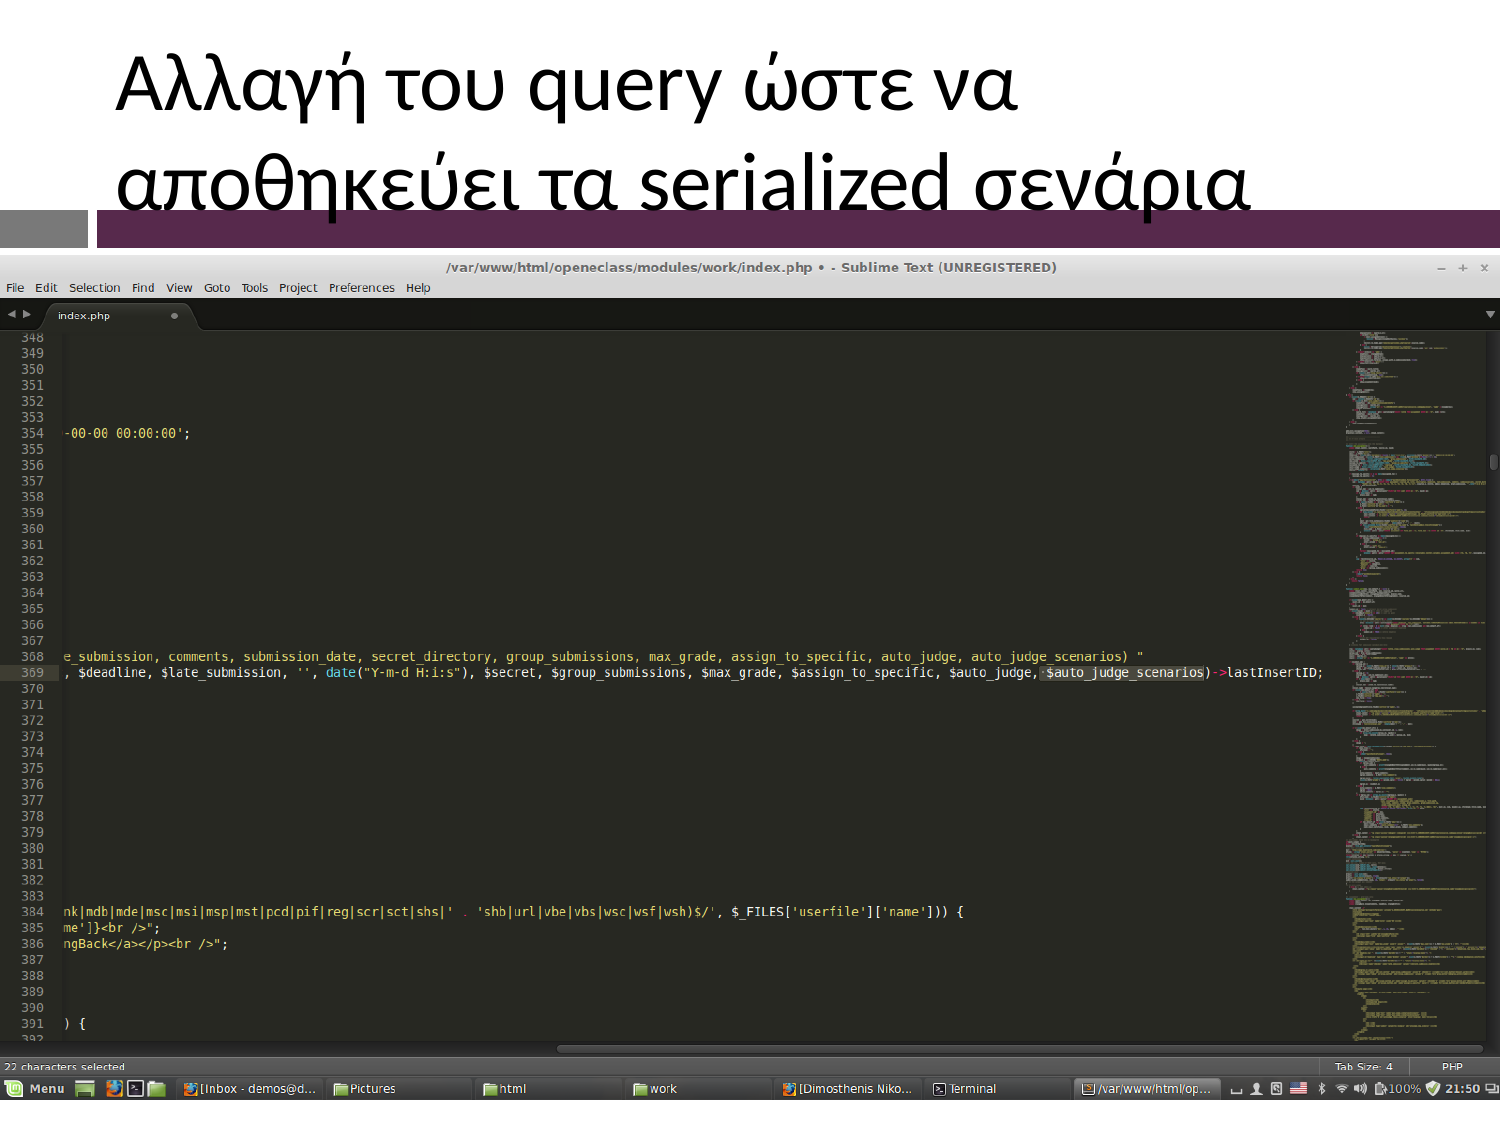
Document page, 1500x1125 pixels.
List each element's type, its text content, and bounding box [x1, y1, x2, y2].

title Αλλαγή του query ώστε να αποθηκεύει τα serialized σενάρια [100, 19, 1438, 182]
picture [0, 255, 1500, 1100]
